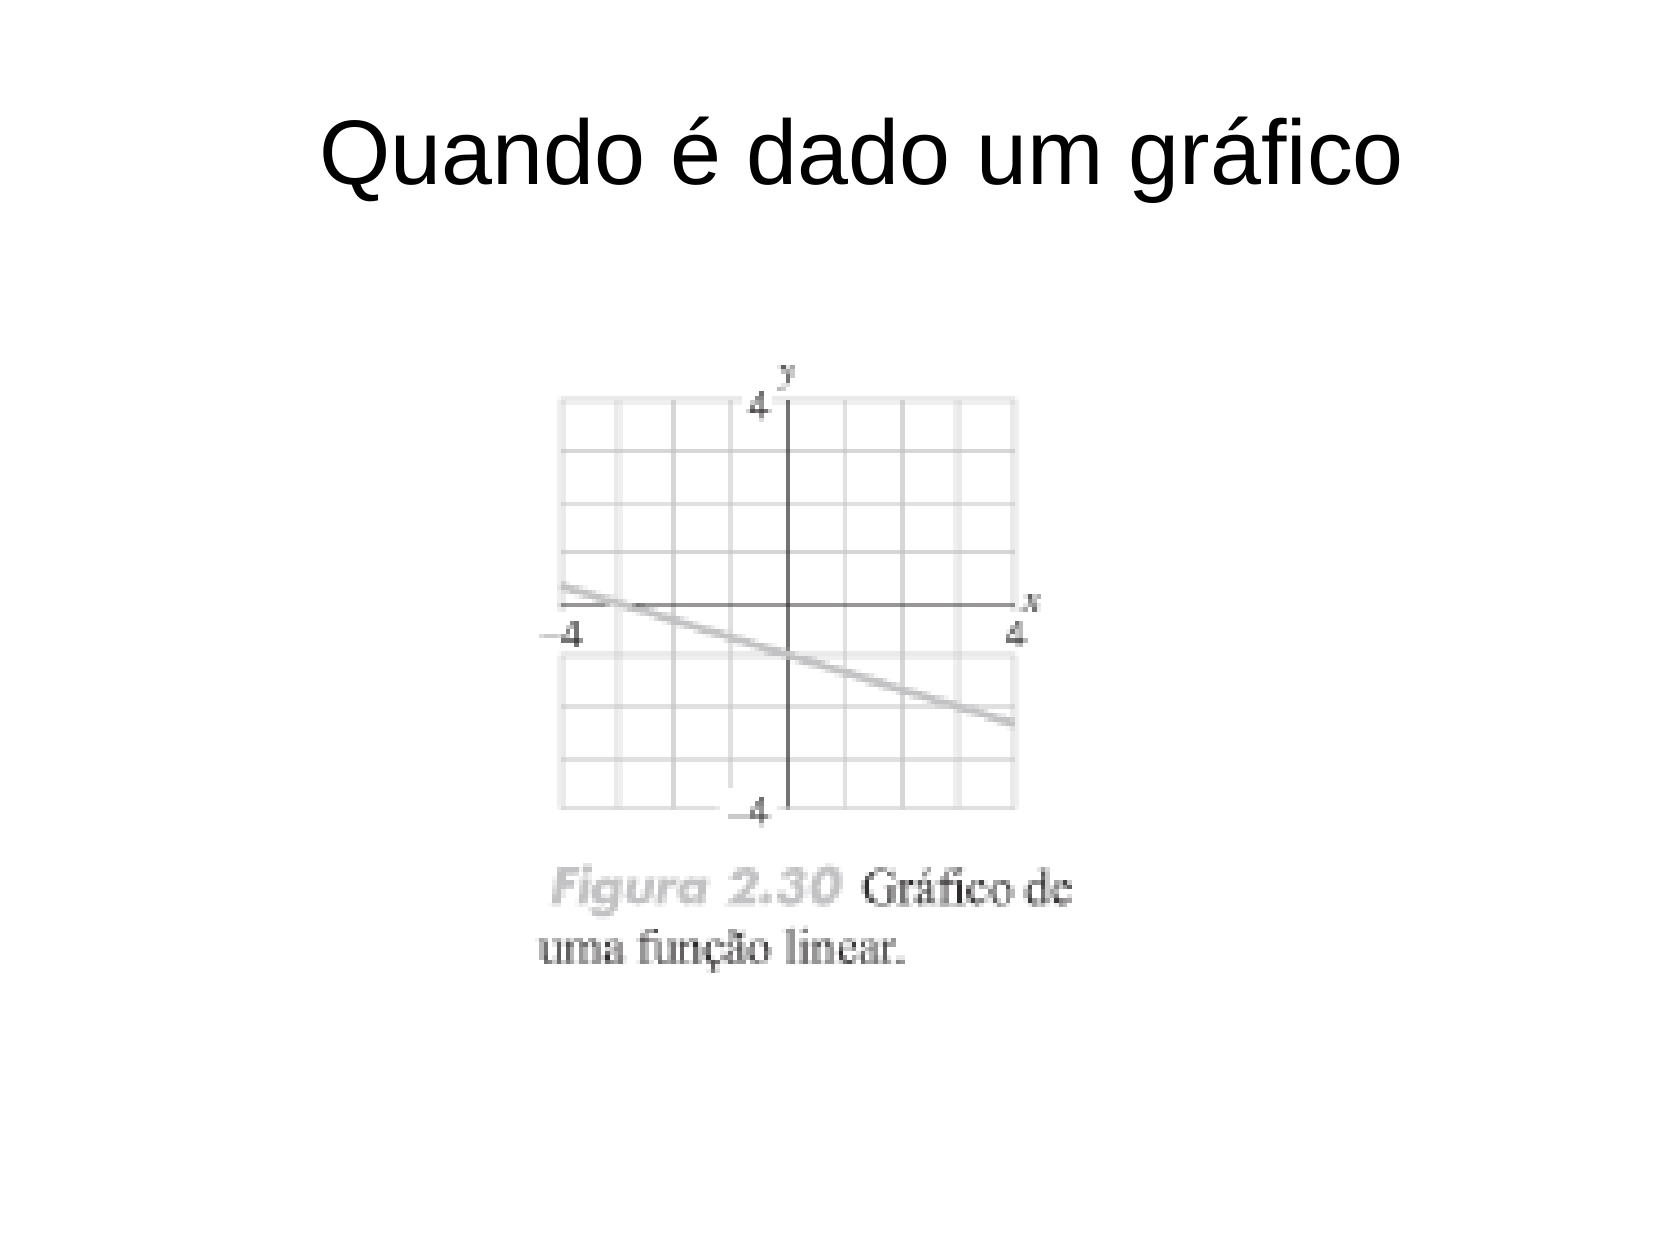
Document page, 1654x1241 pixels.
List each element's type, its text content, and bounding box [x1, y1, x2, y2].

picture [456, 295, 1134, 1044]
title Quando é dado um gráfico [82, 49, 1571, 257]
